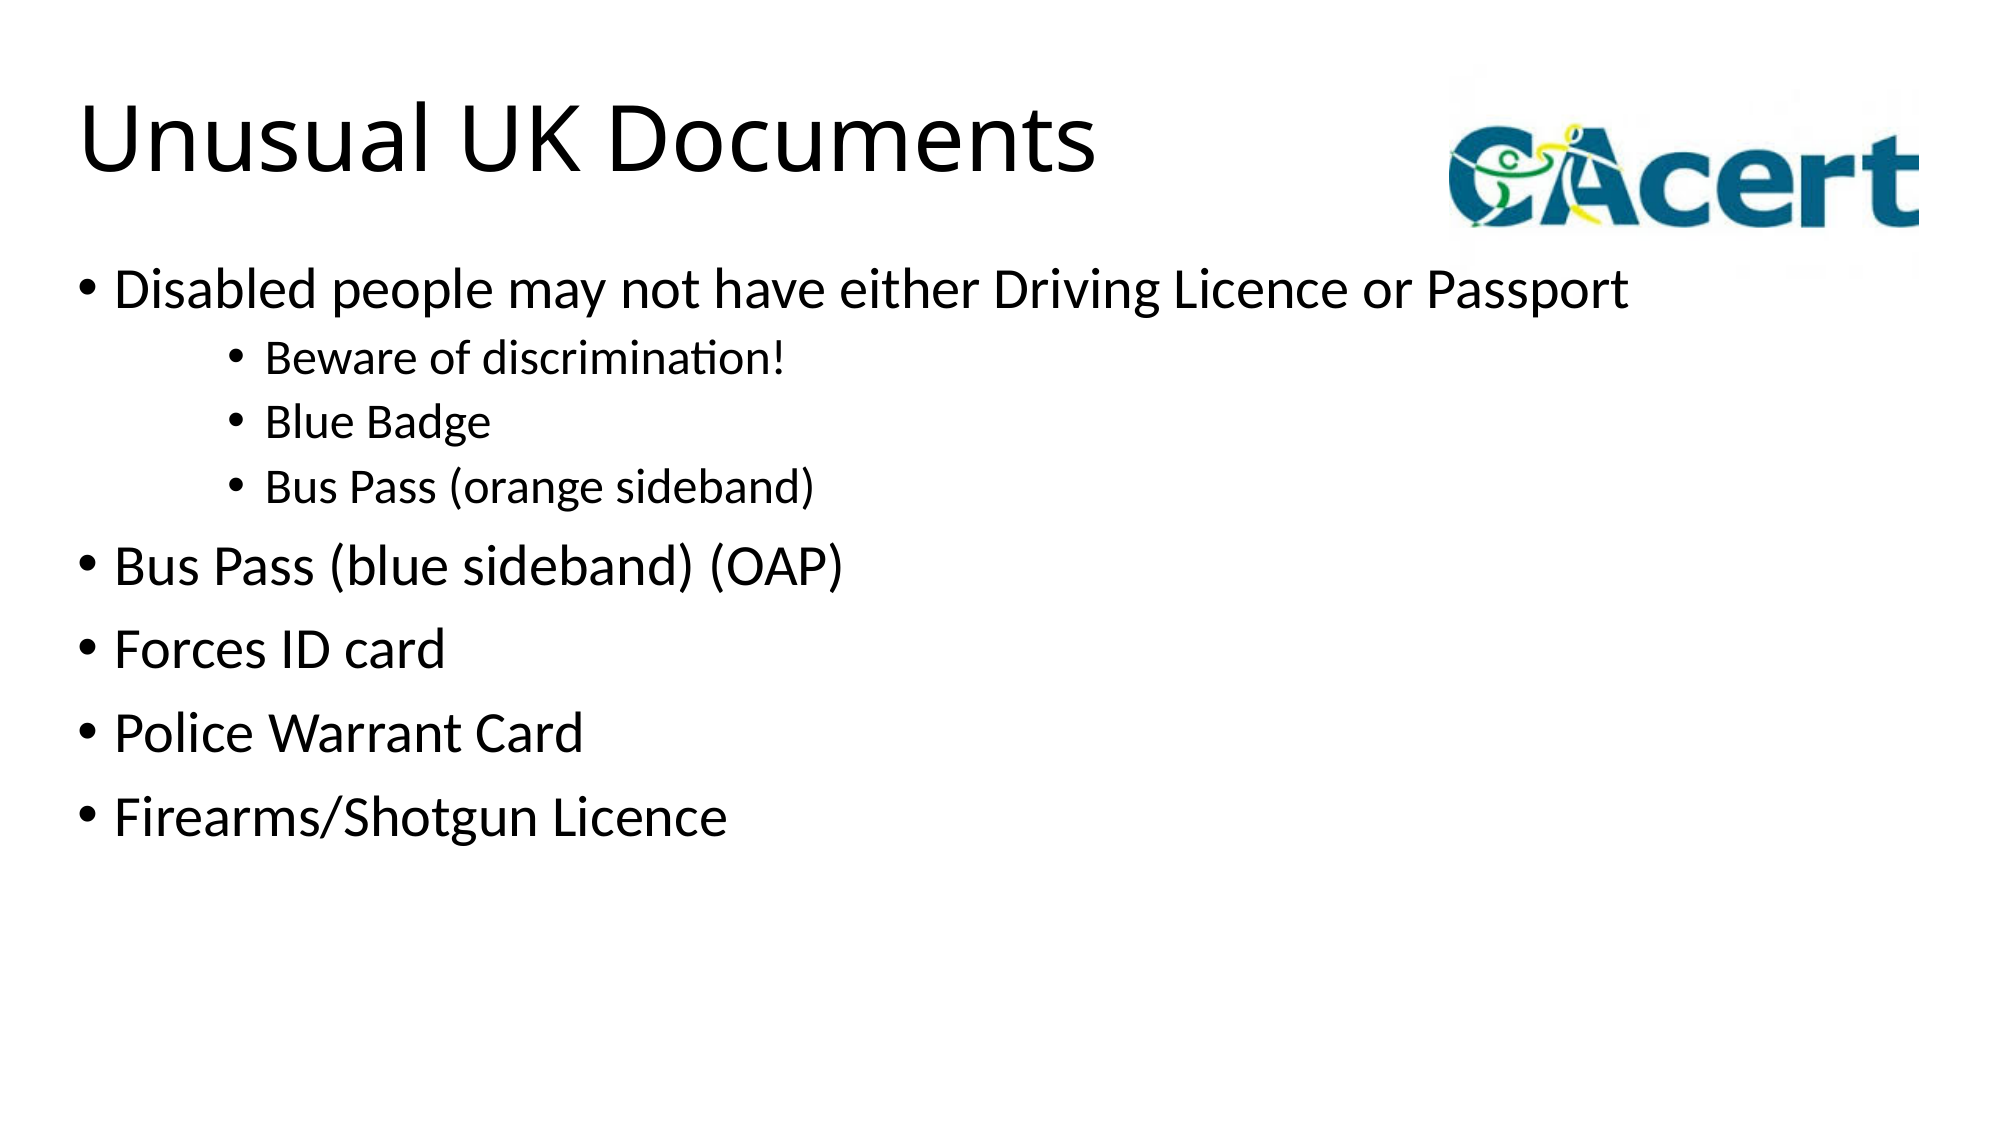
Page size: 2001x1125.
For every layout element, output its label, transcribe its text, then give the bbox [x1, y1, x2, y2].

title Unusual UK Documents [62, 33, 1788, 250]
list Disabled people may not have either Driving Licence or Passport Beware of discrimination! Blue Badge Bus Pass (orange sideband) Bus Pass (blue sideband) (OAP) Forces ID card Police Warrant Card Firearms/Shotgun Licence [62, 250, 2000, 965]
